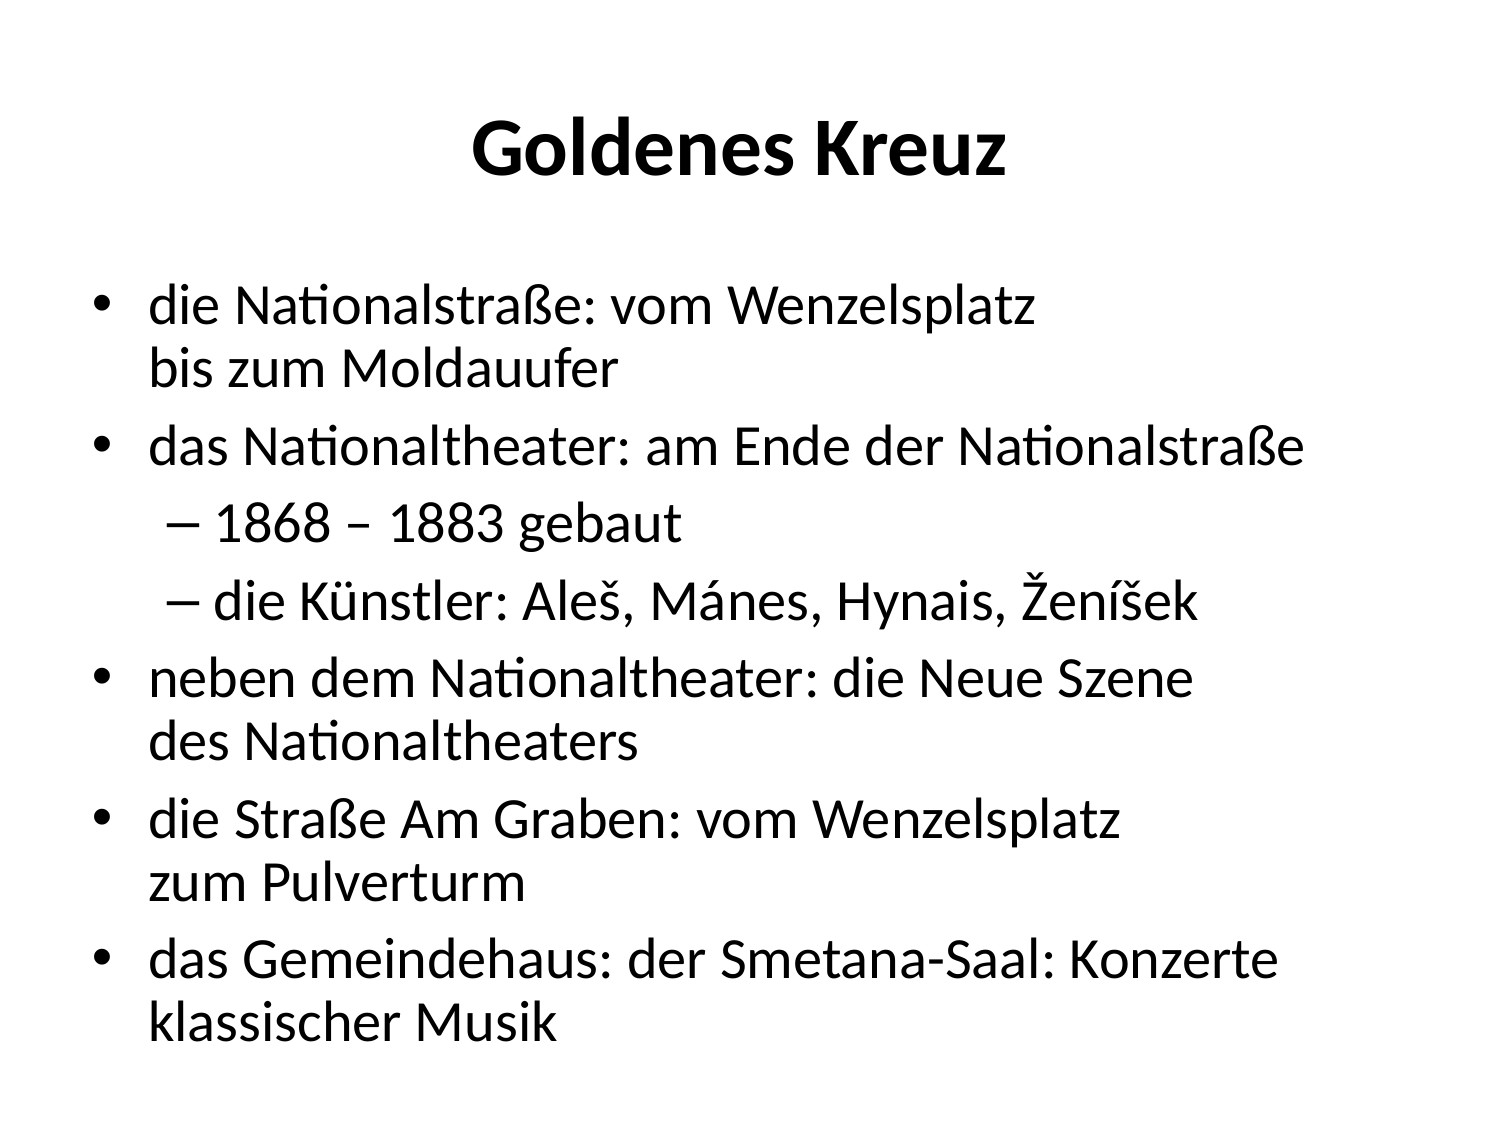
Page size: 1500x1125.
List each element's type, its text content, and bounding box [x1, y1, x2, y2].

title Goldenes Kreuz [75, 45, 1426, 233]
list die Nationalstraße: vom Wenzelsplatz bis zum Moldauufer das Nationaltheater: am Ende der Nationalstraße 1868 – 1883 gebaut die Künstler: Aleš, Mánes, Hynais, Ženíšek neben dem Nationaltheater: die Neue Szene des Nationaltheaters die Straße Am Graben: vom Wenzelsplatz zum Pulverturm das Gemeindehaus: der Smetana-Saal: Konzerte klassischer Musik [76, 267, 1427, 1062]
